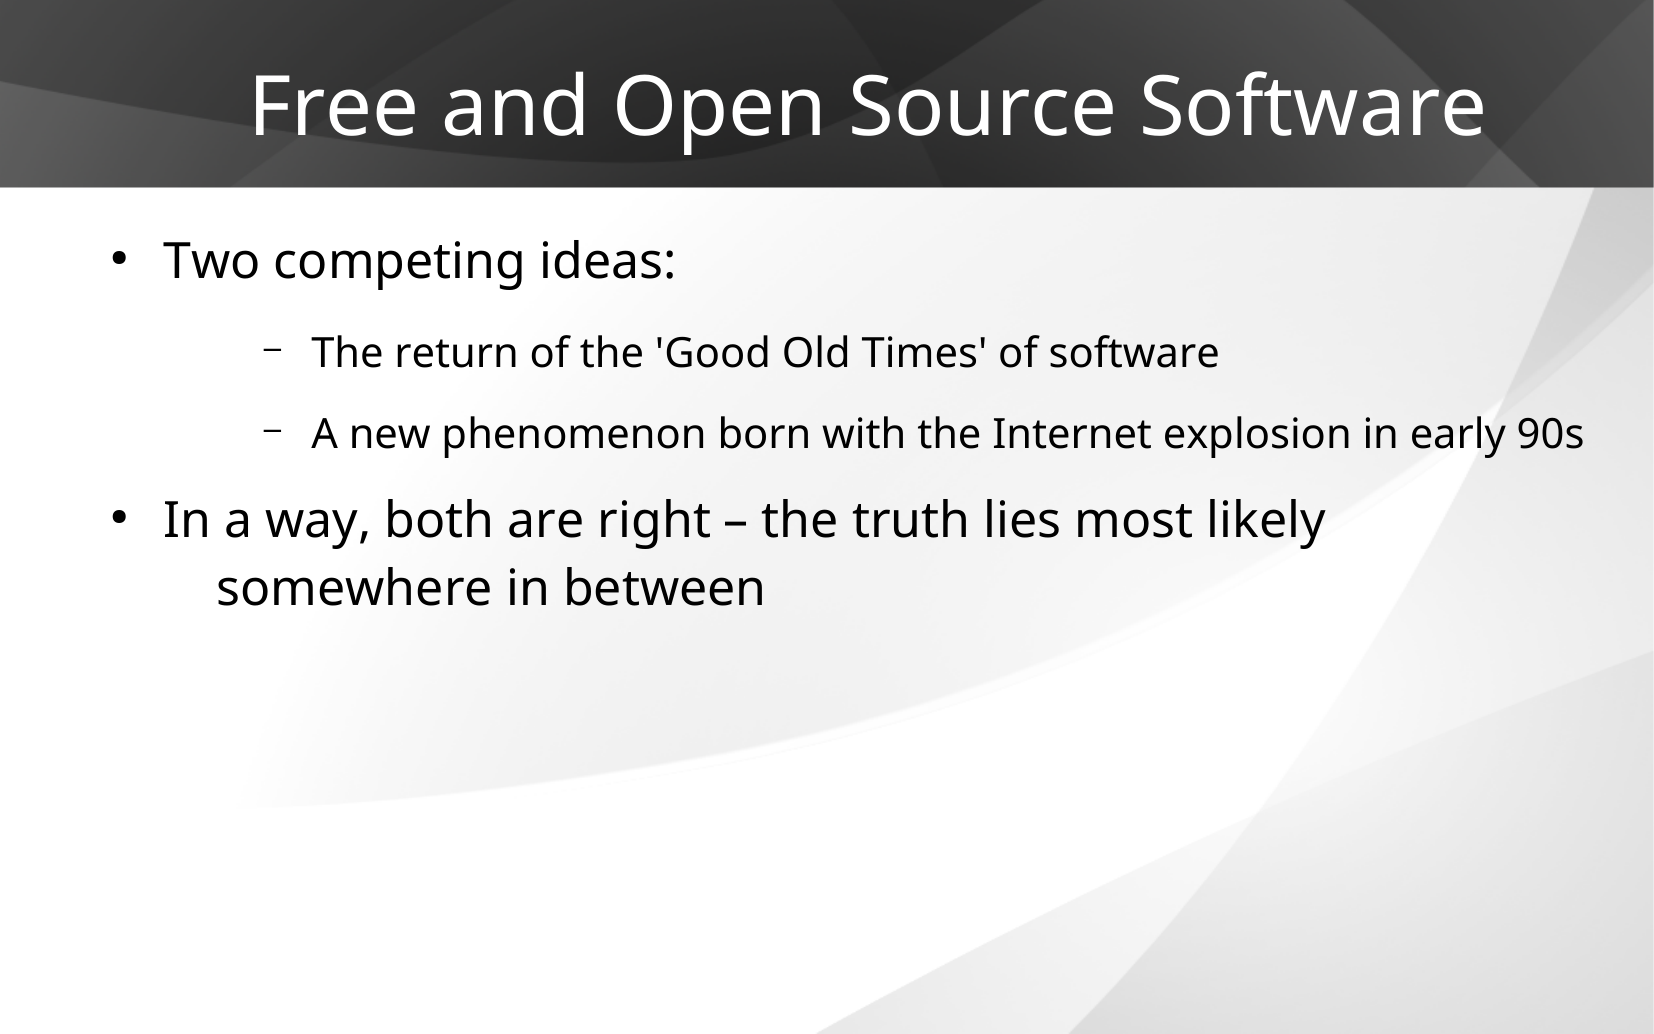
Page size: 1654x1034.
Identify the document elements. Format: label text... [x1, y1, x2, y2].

picture [0, 0, 1654, 1034]
title Free and Open Source Software [124, 0, 1613, 208]
list Two competing ideas: The return of the 'Good Old Times' of software A new phenomenon born with the Internet explosion in early 90s In a way, both are right – the truth lies most likely somewhere in between [75, 225, 1613, 1013]
